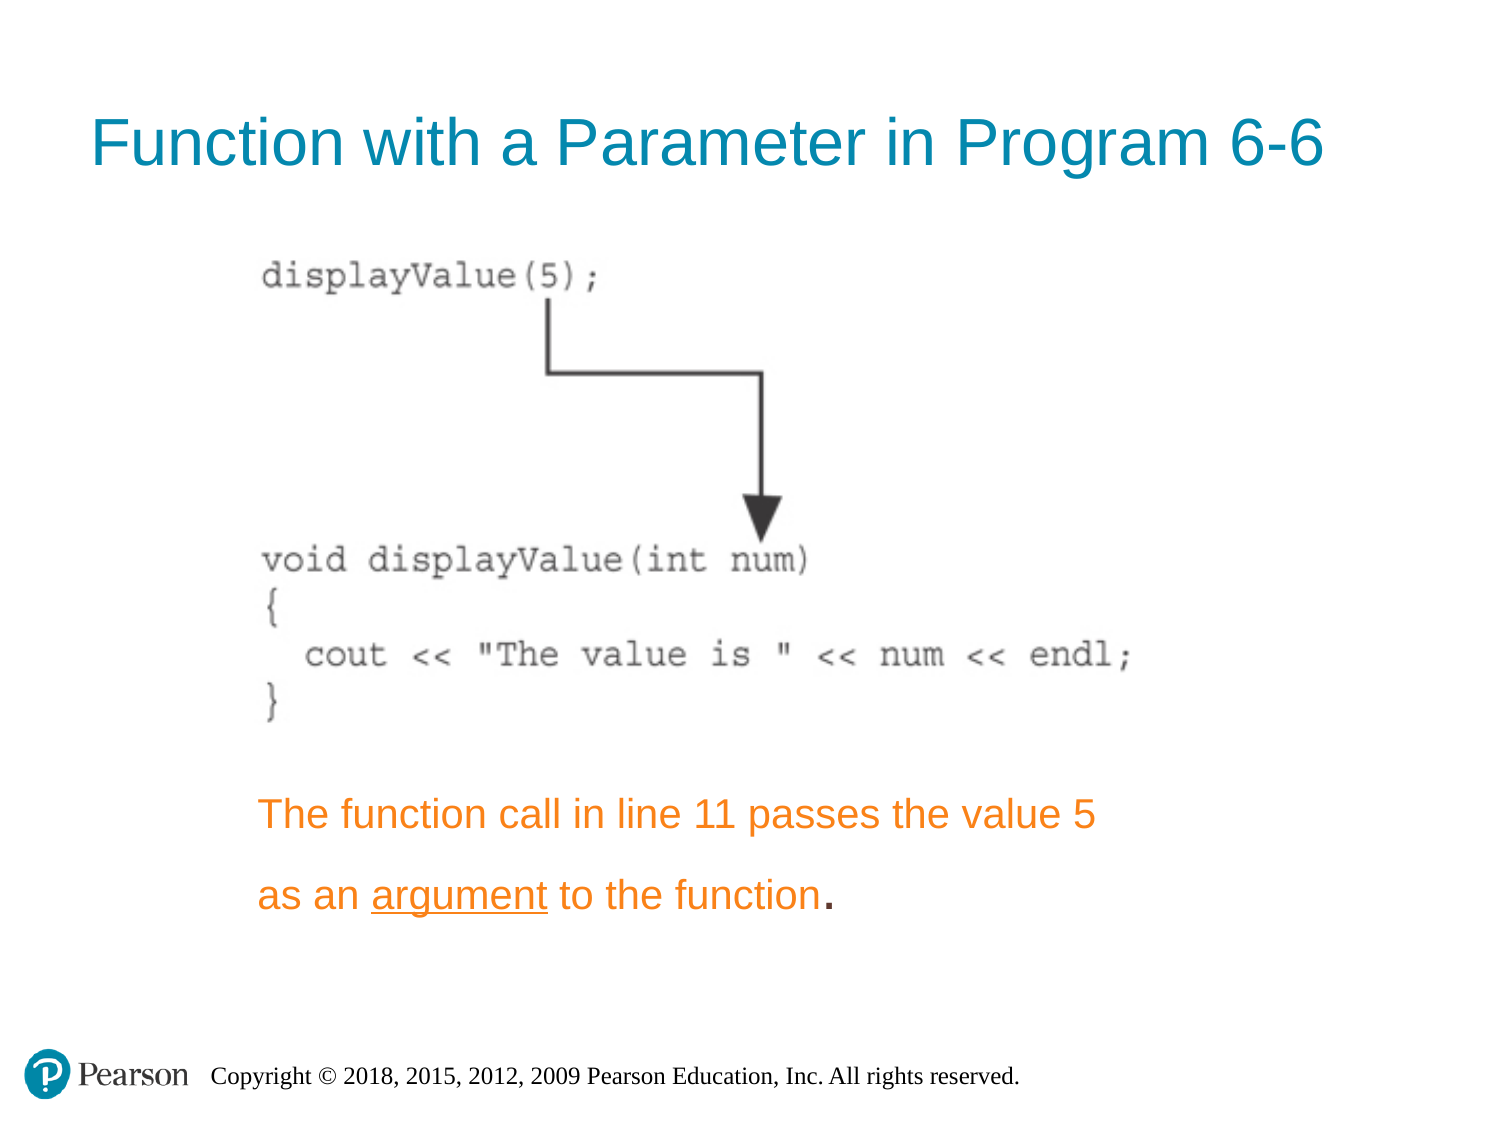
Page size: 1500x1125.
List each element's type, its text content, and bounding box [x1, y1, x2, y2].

title Function with a Parameter in Program 6-6 [75, 45, 1426, 233]
text_box The function call in line 11 passes the value 5 as an argument to the function. [242, 779, 1118, 930]
picture [222, 257, 1138, 726]
